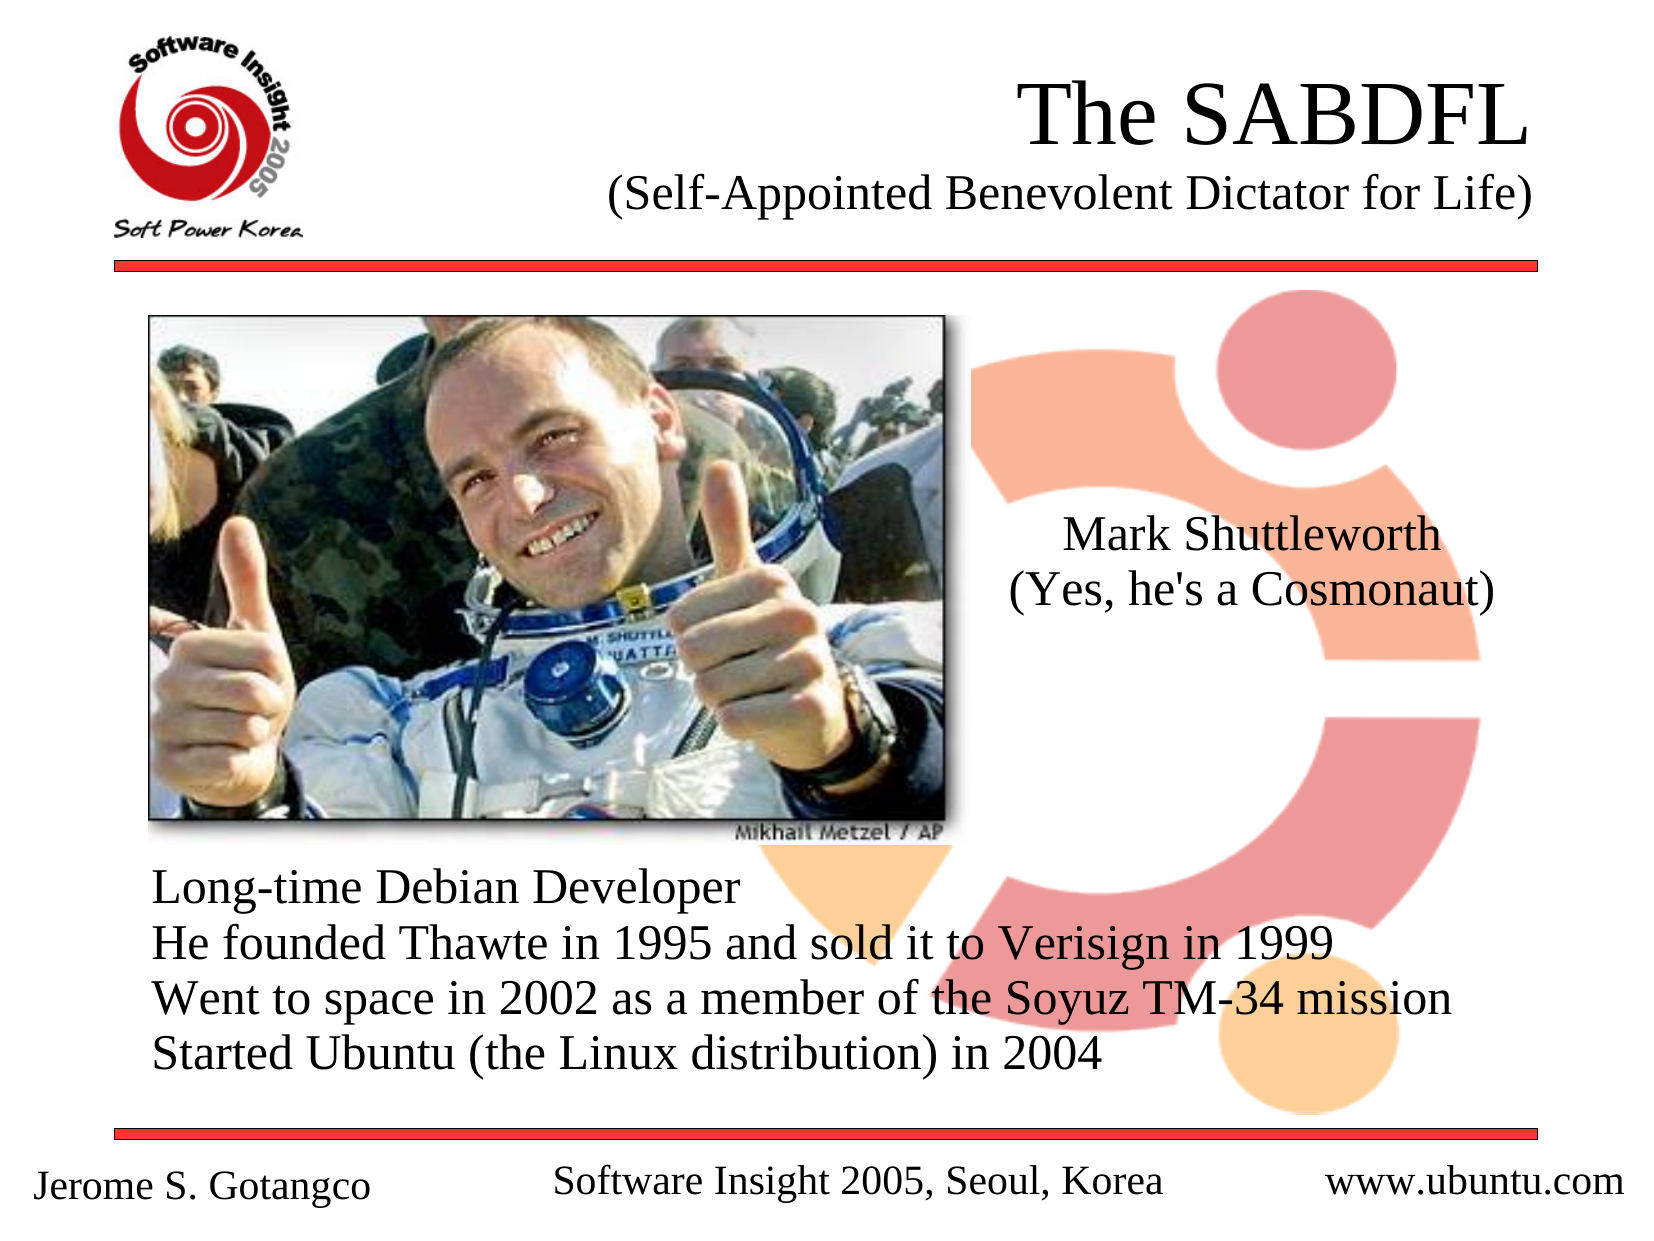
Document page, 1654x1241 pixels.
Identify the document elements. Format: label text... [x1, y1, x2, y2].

picture [114, 36, 303, 238]
text_box Long-time Debian Developer He founded Thawte in 1995 and sold it to Verisign in 1999 Went to space in 2002 as a member of the Soyuz TM-34 mission Started Ubuntu (the Linux distribution) in 2004 [138, 859, 1535, 1102]
text_box Mark Shuttleworth (Yes, he's a Cosmonaut) [1005, 505, 1499, 627]
picture [148, 315, 971, 845]
title The SABDFL (Self-Appointed Benevolent Dictator for Life) [334, 37, 1534, 246]
